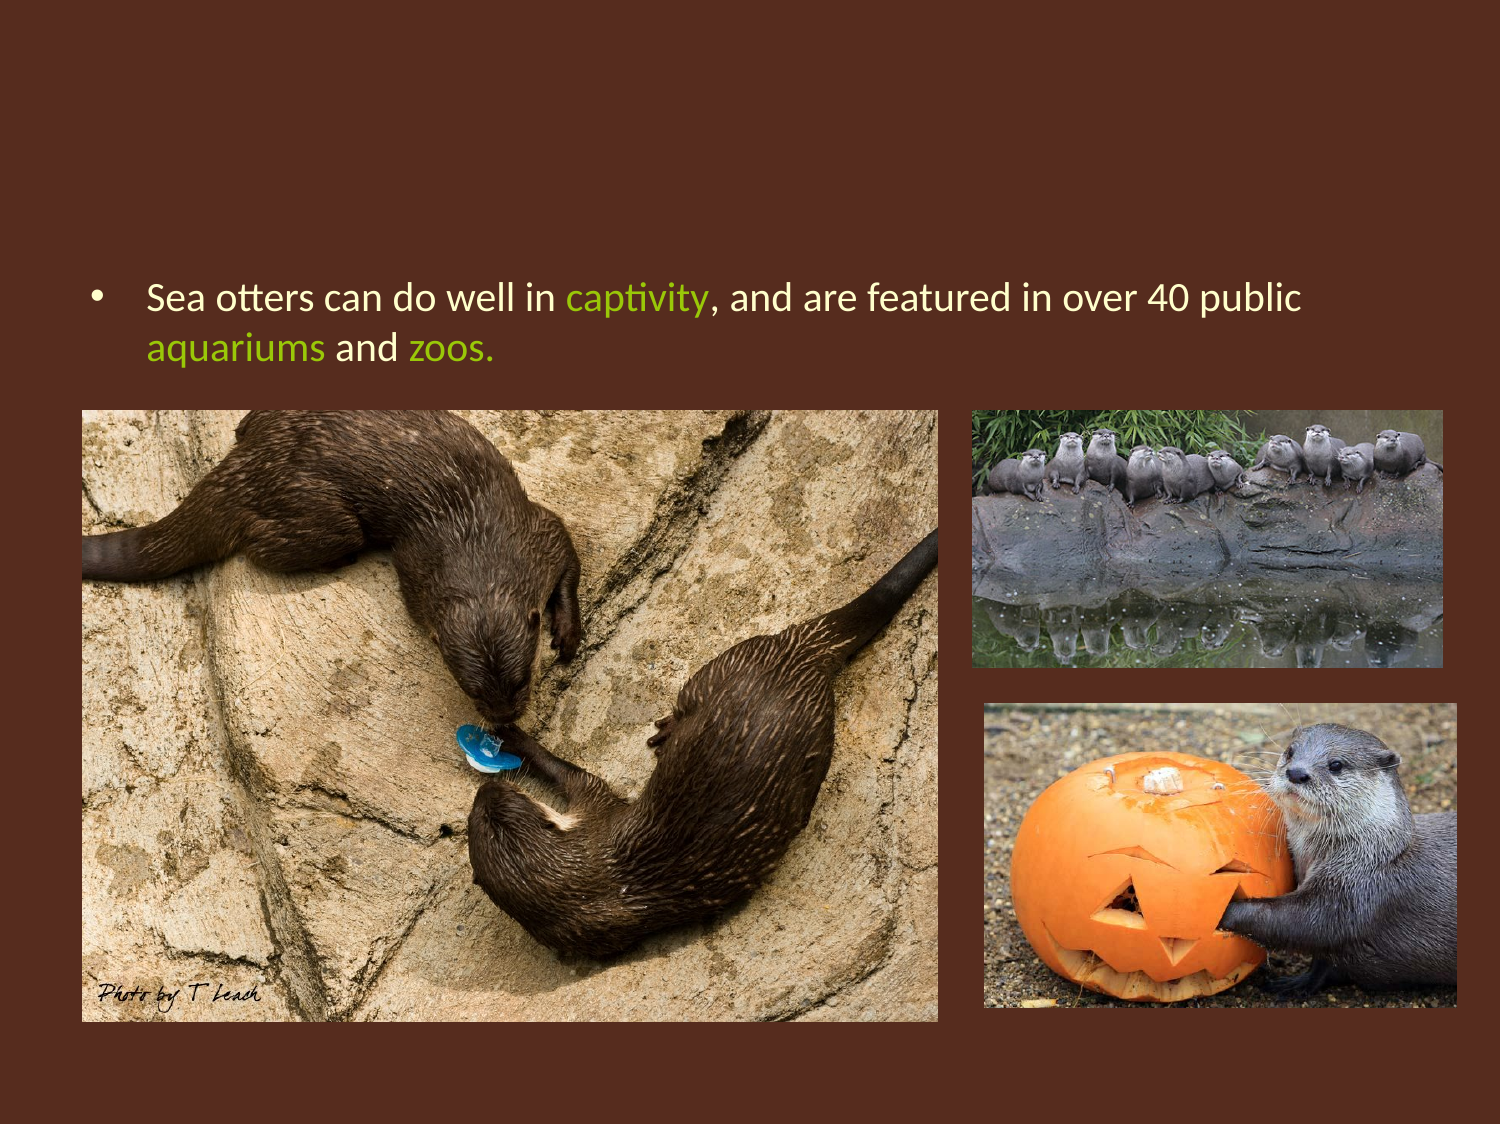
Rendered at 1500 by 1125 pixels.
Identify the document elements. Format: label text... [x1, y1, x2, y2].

picture [0, 0, 1500, 1124]
list Sea otters can do well in captivity, and are featured in over 40 public aquariums and zoos. [75, 262, 1425, 1005]
